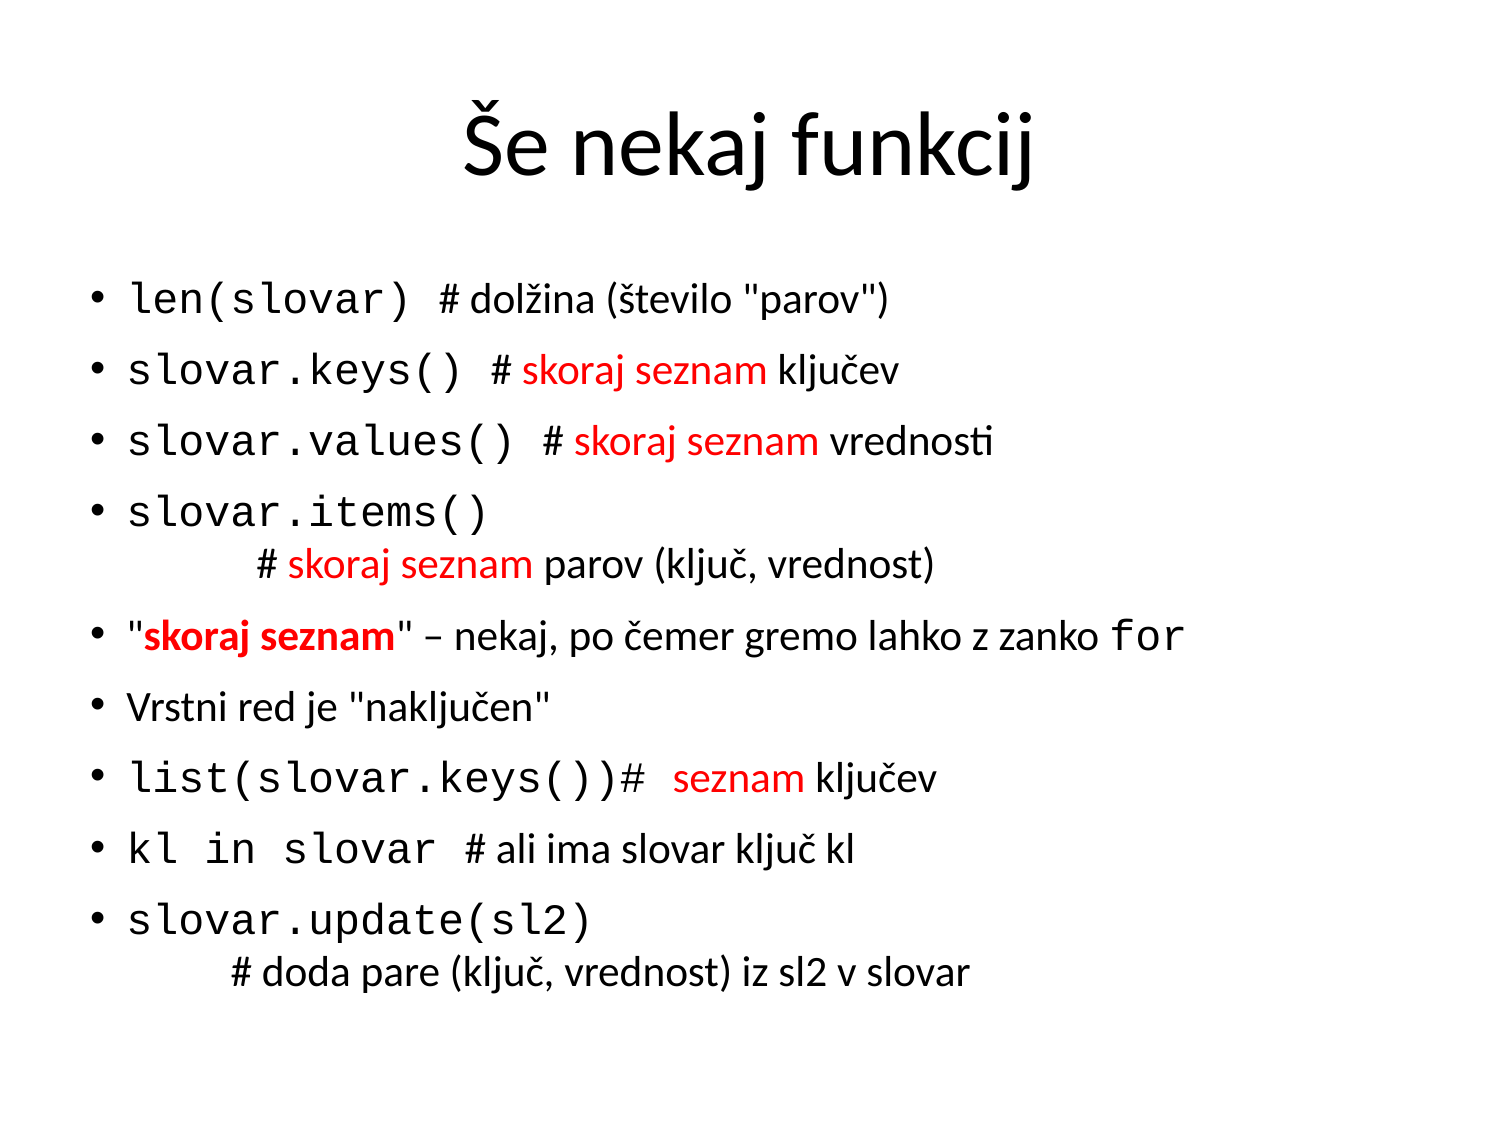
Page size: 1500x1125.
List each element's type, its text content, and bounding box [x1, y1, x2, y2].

list len(slovar) # dolžina (število "parov") slovar.keys() # skoraj seznam ključev slovar.values() # skoraj seznam vrednosti slovar.items() # skoraj seznam parov (ključ, vrednost) "skoraj seznam" – nekaj, po čemer gremo lahko z zanko for Vrstni red je "naključen" list(slovar.keys())# seznam ključev kl in slovar # ali ima slovar ključ kl slovar.update(sl2) # doda pare (ključ, vrednost) iz sl2 v slovar [75, 262, 1425, 1005]
title Še nekaj funkcij [75, 45, 1425, 233]
